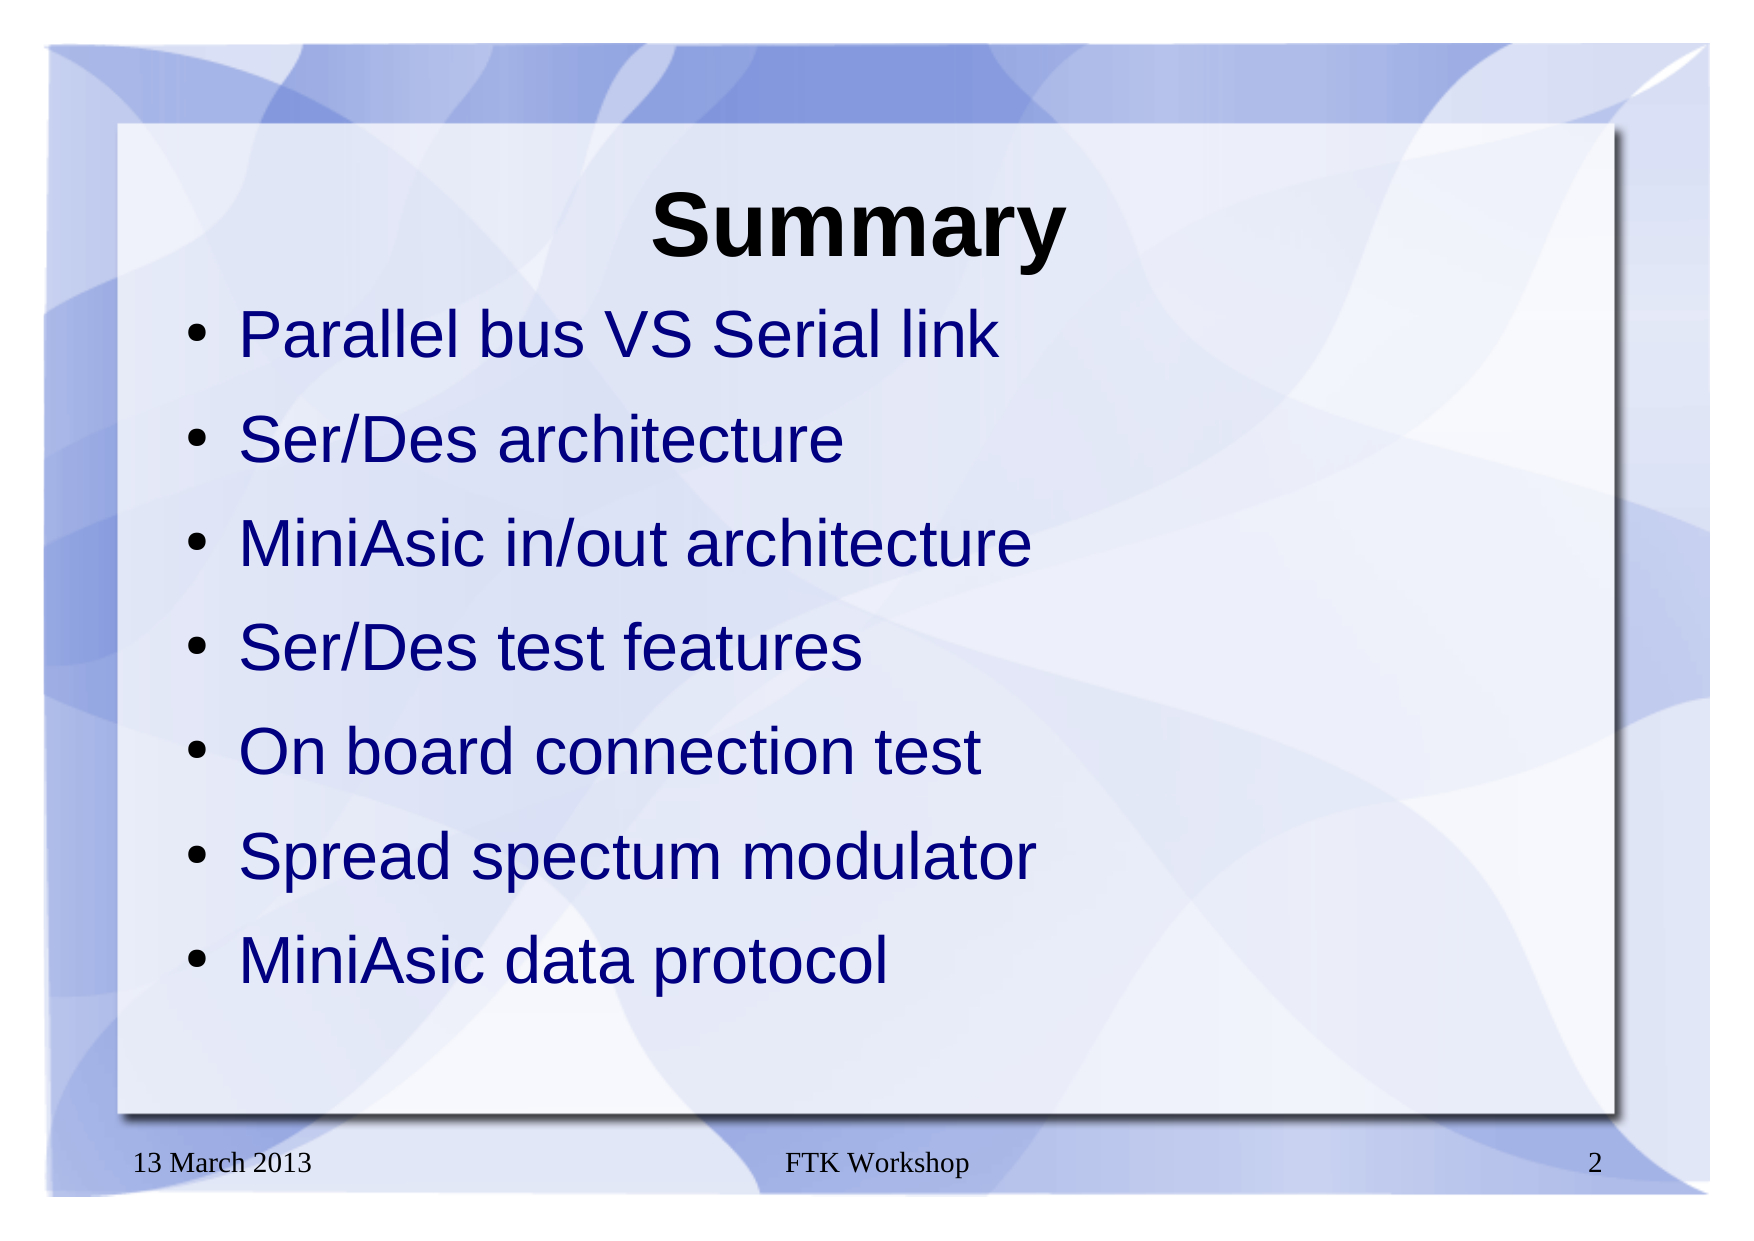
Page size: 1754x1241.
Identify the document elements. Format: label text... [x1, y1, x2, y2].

list Parallel bus VS Serial link Ser/Des architecture MiniAsic in/out architecture Ser/Des test features On board connection test Spread spectum modulator MiniAsic data protocol [167, 297, 1537, 998]
picture [43, 43, 1710, 1197]
title Summary [126, 127, 1591, 321]
